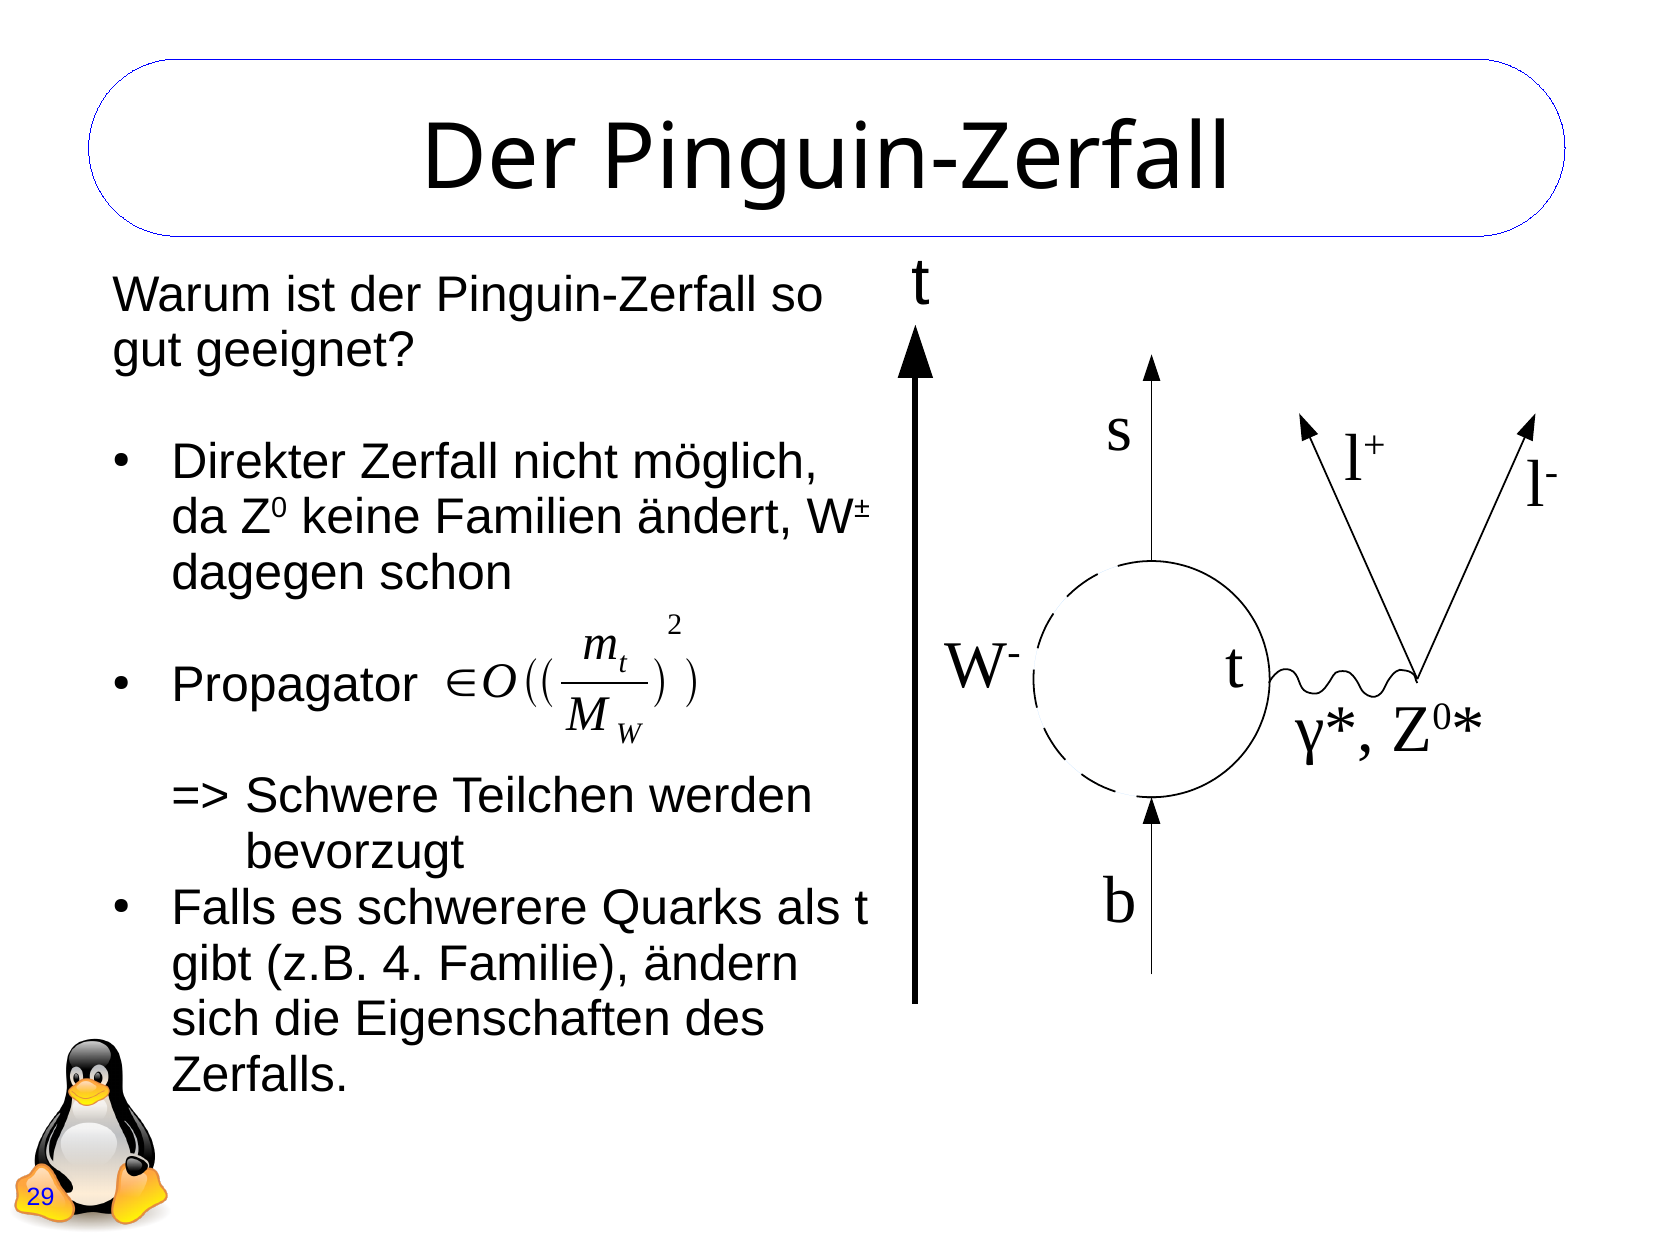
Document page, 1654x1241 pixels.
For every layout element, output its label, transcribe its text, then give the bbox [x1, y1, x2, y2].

text_box t [896, 236, 945, 326]
text_box b [1088, 856, 1152, 945]
text_box W- [929, 620, 1036, 712]
text_box Warum ist der Pinguin-Zerfall so gut geeignet? Direkter Zerfall nicht möglich, da Z0 keine Familien ändert, W± dagegen schon Propagator => Schwere Teilchen werden bevorzugt Falls es schwerere Quarks als t gibt (z.B. 4. Familie), ändern sich die Eigenschaften des Zerfalls. [112, 265, 886, 1103]
chart [431, 608, 707, 751]
text_box γ*, Z0* [1280, 684, 1500, 774]
text_box s [1092, 383, 1148, 473]
text_box l- [1511, 439, 1573, 532]
picture [2, 1030, 178, 1241]
text_box [1033, 561, 1270, 798]
text_box t [1210, 620, 1259, 709]
text_box l+ [1329, 413, 1401, 506]
title Der Pinguin-Zerfall [82, 56, 1571, 250]
